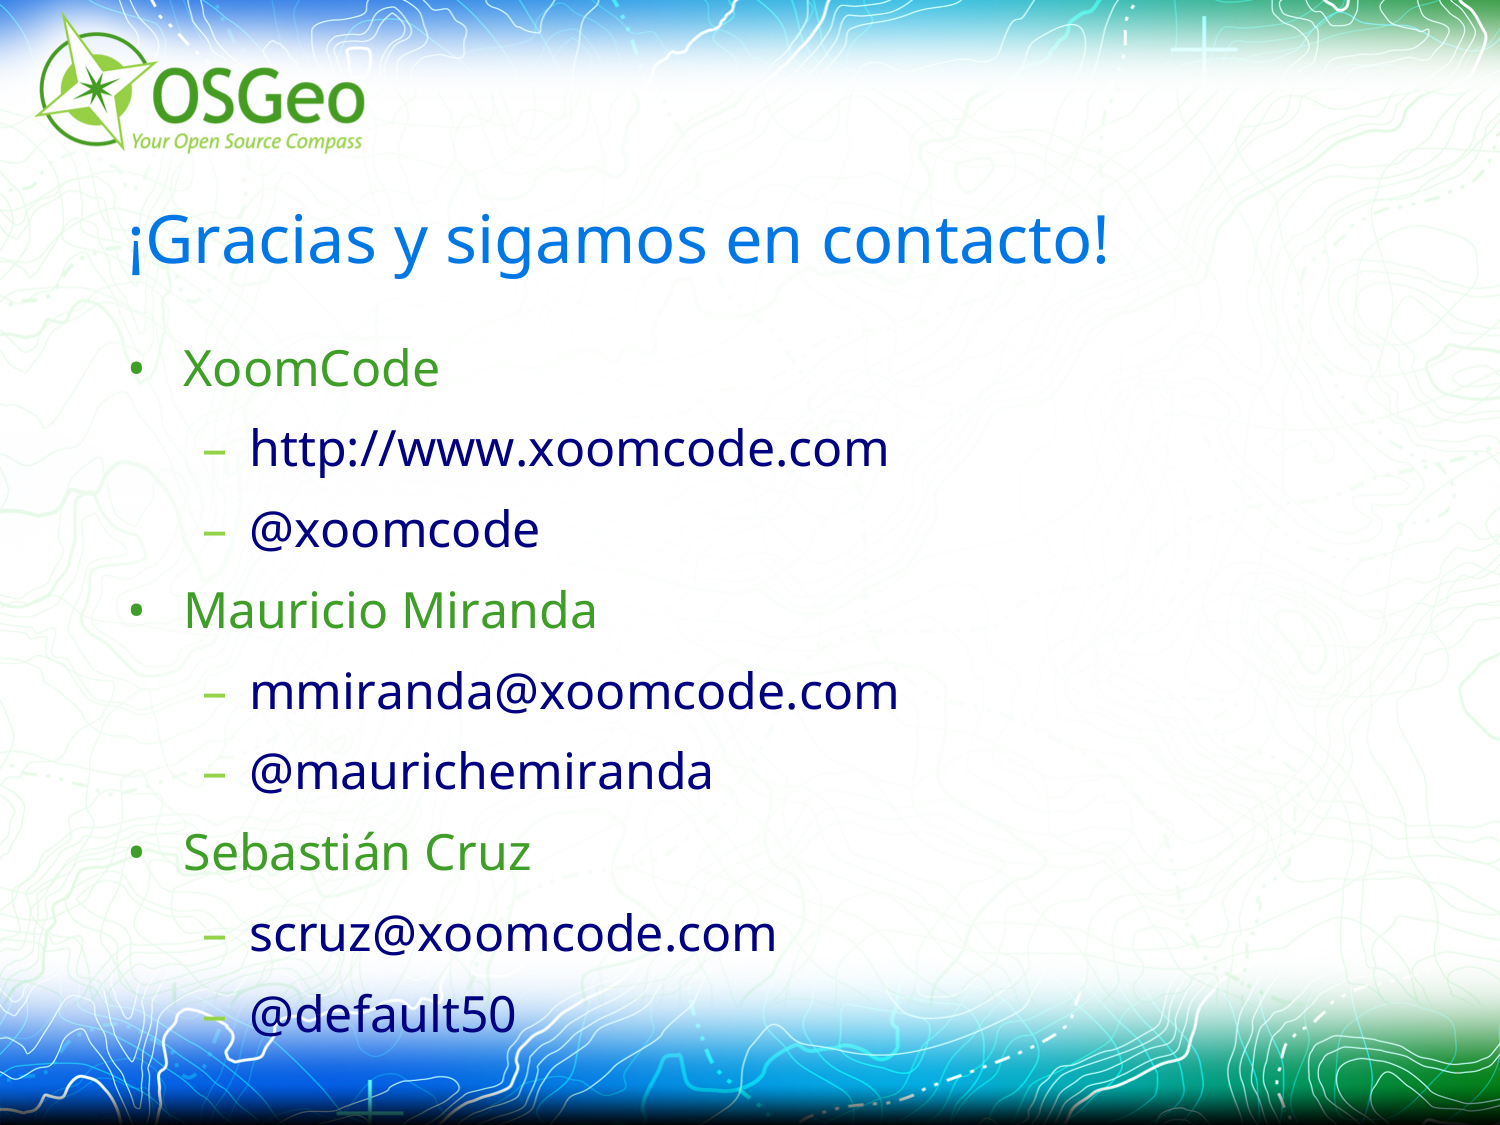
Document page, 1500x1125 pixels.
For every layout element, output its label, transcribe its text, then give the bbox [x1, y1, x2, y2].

picture [0, 0, 1500, 1125]
list XoomCode http://www.xoomcode.com @xoomcode Mauricio Miranda mmiranda@xoomcode.com @maurichemiranda Sebastián Cruz scruz@xoomcode.com @default50 [112, 324, 1388, 1068]
title ¡Gracias y sigamos en contacto! [112, 187, 1388, 288]
